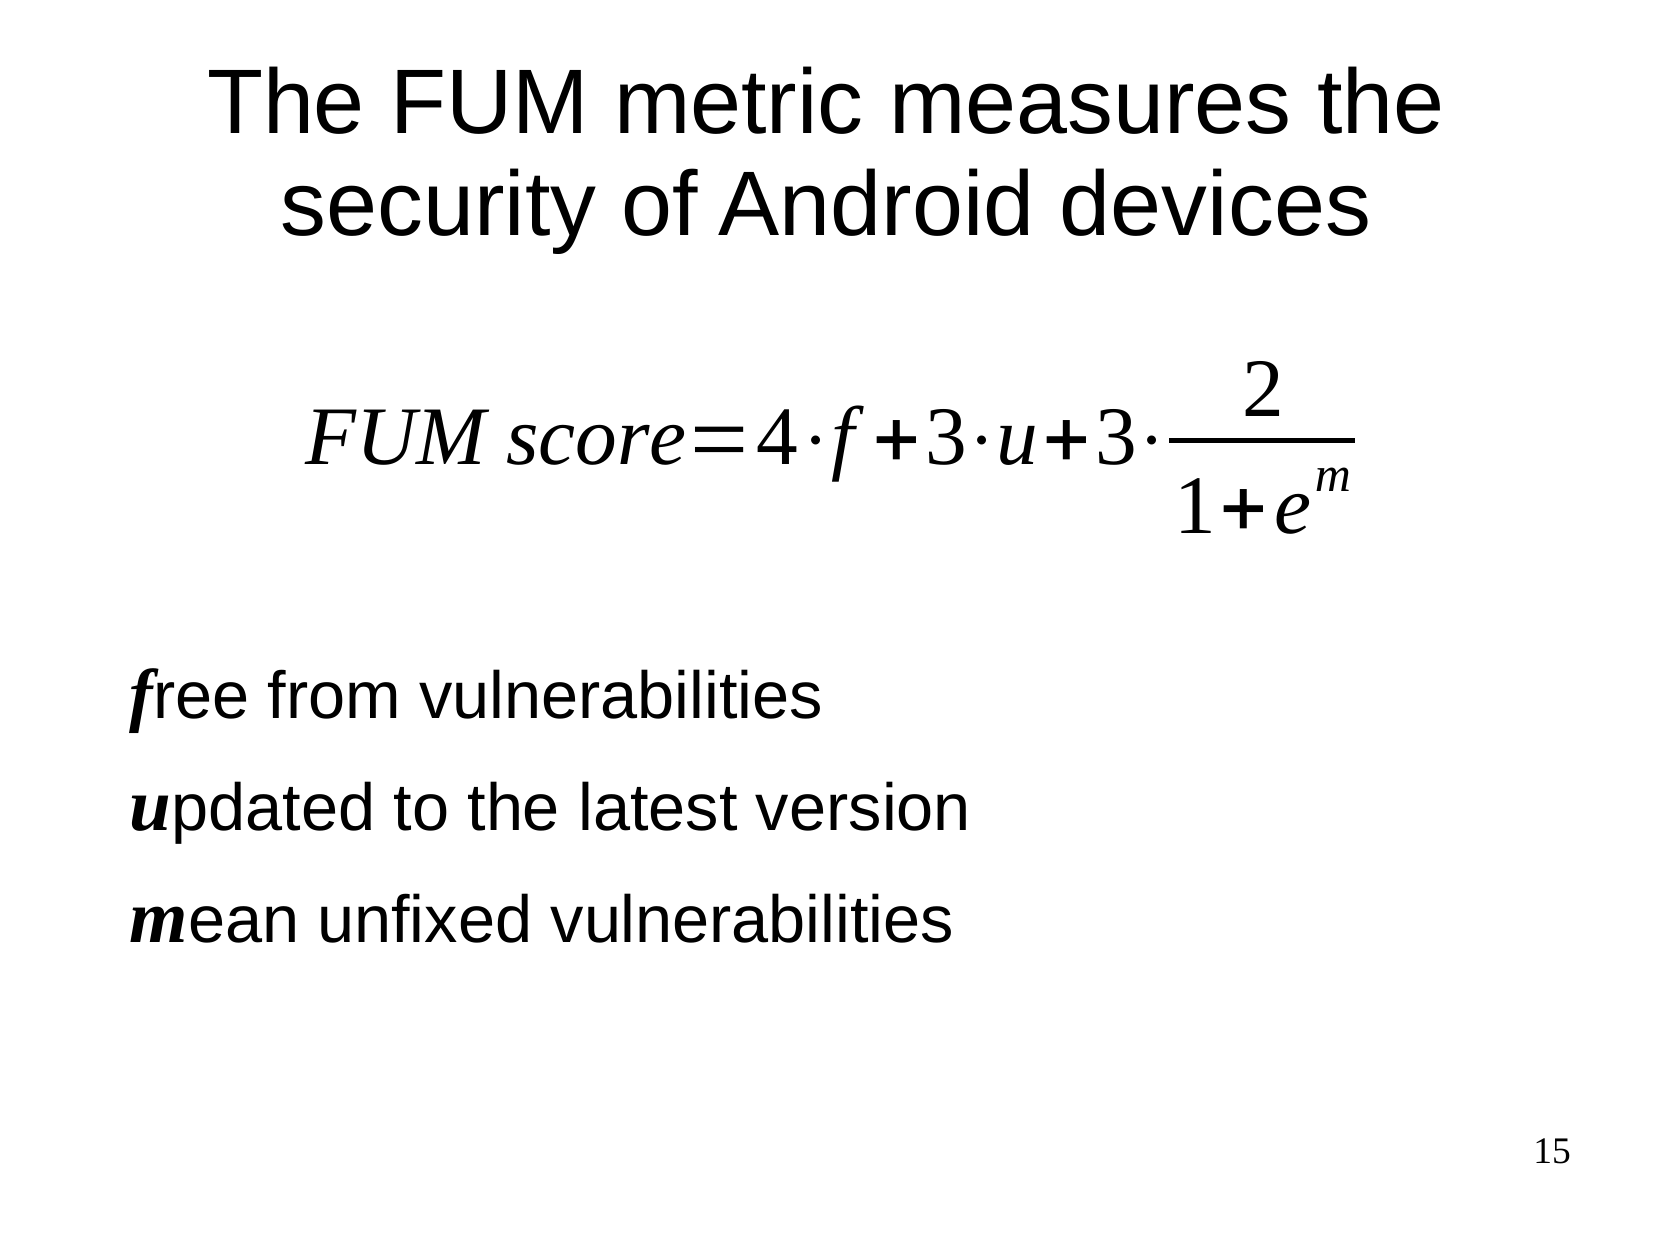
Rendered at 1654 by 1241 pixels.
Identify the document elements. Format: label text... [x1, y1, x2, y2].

chart [295, 342, 1366, 551]
list free from vulnerabilities updated to the latest version mean unfixed vulnerabilities [59, 655, 1548, 1062]
title The FUM metric measures the security of Android devices [82, 49, 1571, 257]
